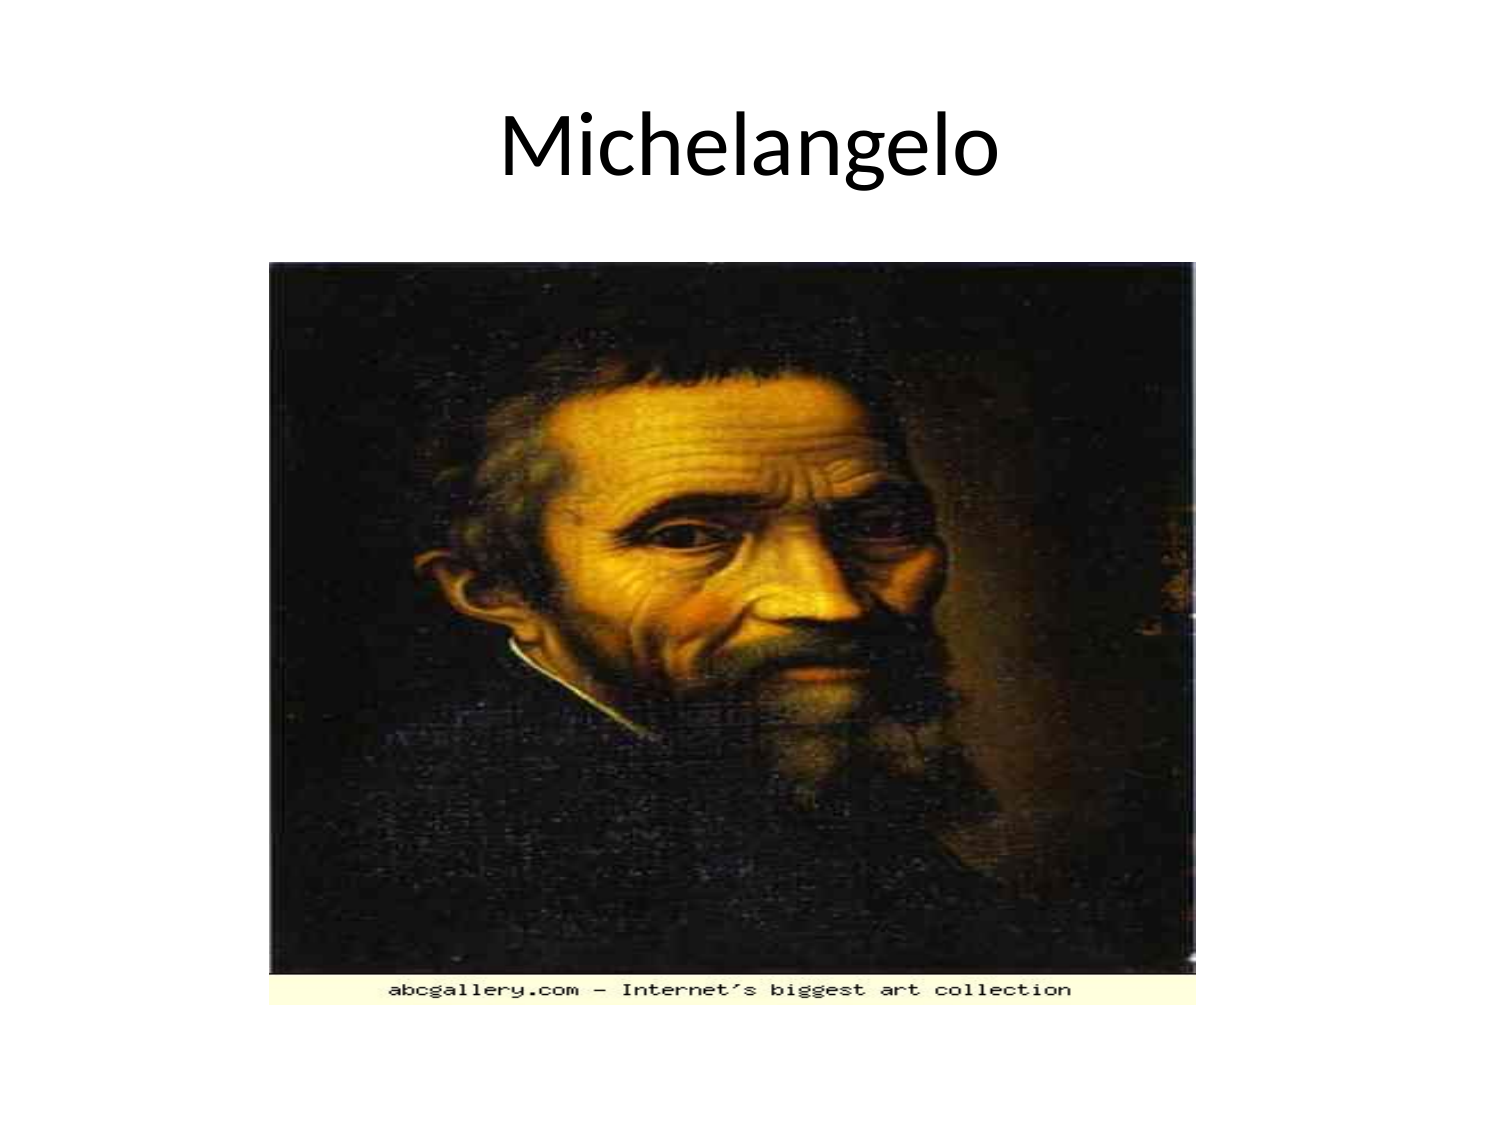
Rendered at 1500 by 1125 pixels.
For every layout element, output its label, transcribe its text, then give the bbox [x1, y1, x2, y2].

title Michelangelo [75, 45, 1425, 233]
picture [269, 262, 1196, 1005]
